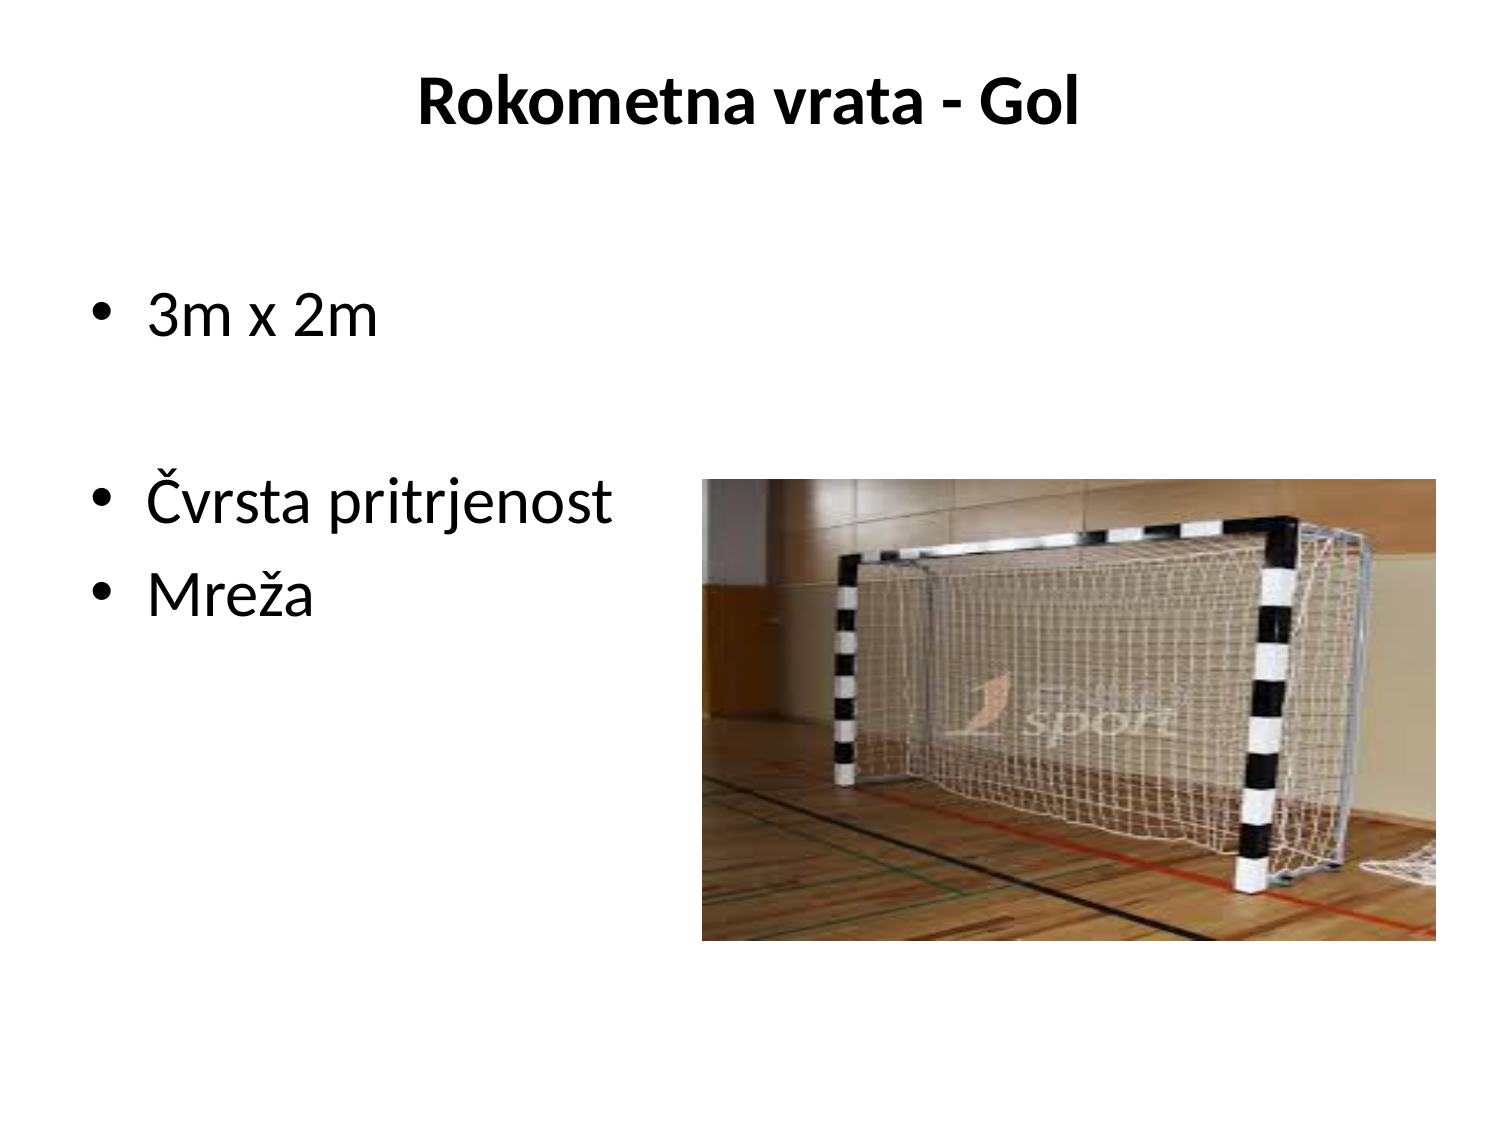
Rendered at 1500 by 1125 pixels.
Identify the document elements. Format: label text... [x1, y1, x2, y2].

list 3m x 2m Čvrsta pritrjenost Mreža [75, 262, 1425, 1005]
title Rokometna vrata - Gol [75, 45, 1425, 233]
picture [702, 479, 1436, 941]
